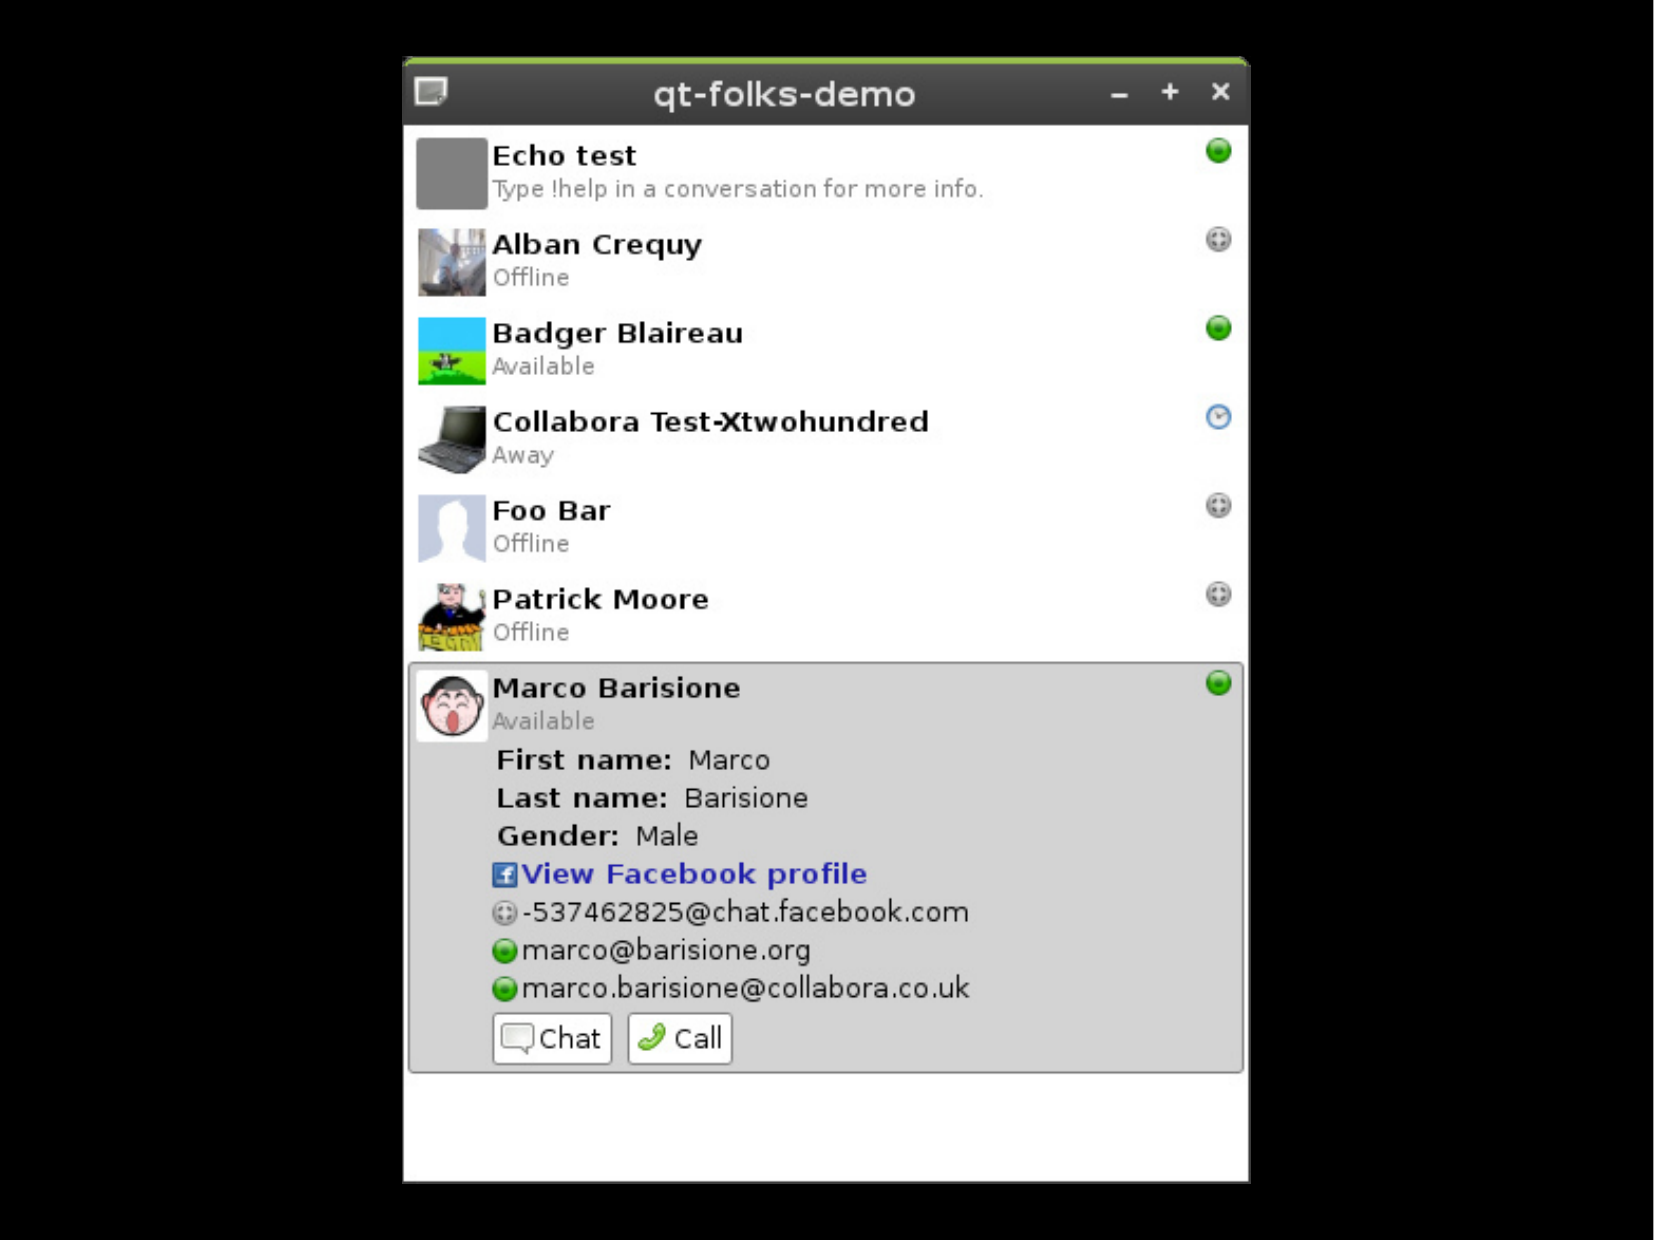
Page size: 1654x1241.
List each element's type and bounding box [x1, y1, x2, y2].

picture [402, 56, 1251, 1184]
